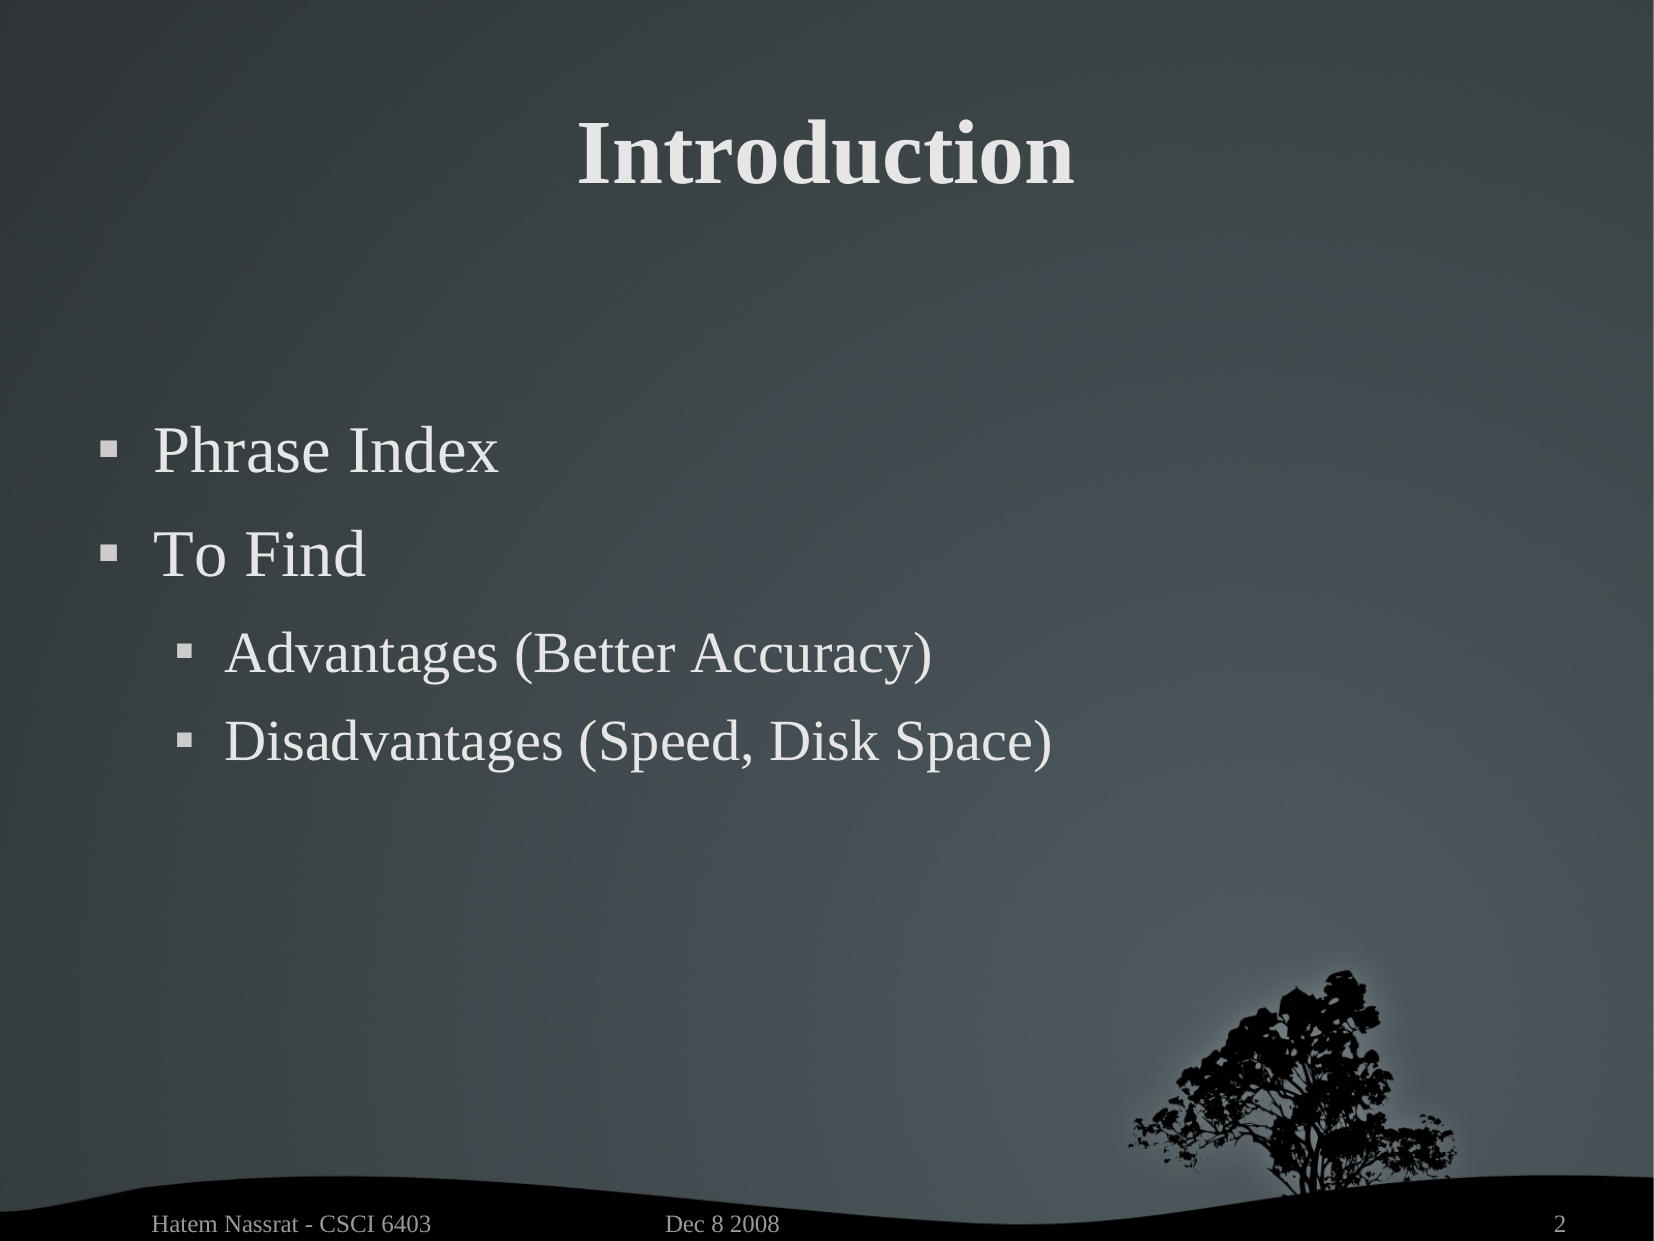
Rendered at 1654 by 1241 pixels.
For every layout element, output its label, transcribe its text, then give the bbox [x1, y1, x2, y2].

list Phrase Index To Find Advantages (Better Accuracy) Disadvantages (Speed, Disk Space) [82, 413, 1571, 1109]
picture [0, 0, 1654, 1241]
title Introduction [82, 49, 1571, 257]
